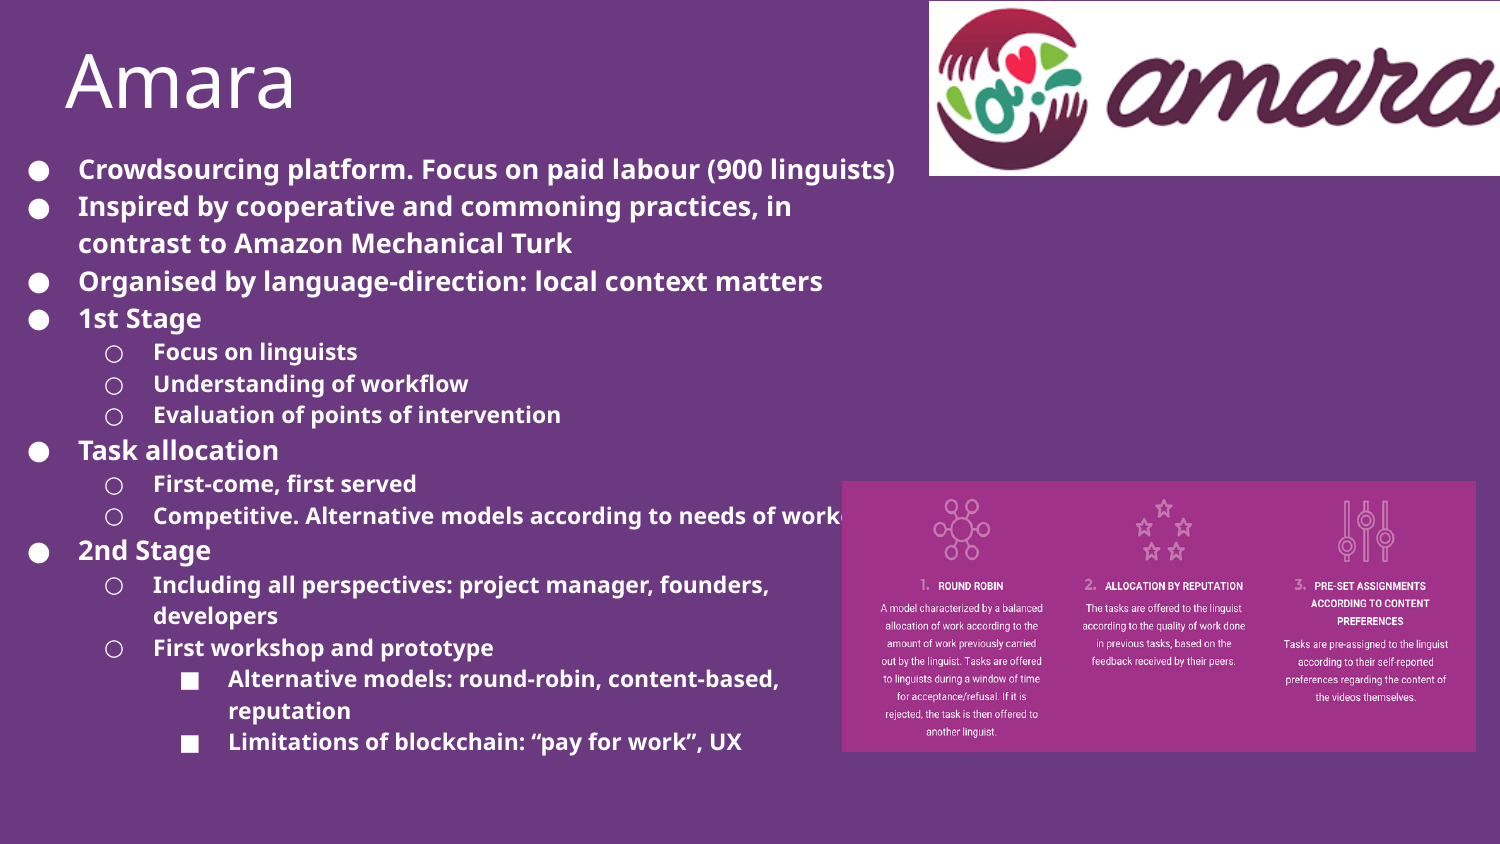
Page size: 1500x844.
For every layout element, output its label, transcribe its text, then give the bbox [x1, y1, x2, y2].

list Crowdsourcing platform. Focus on paid labour (900 linguists) Inspired by cooperative and commoning practices, in contrast to Amazon Mechanical Turk Organised by language-direction: local context matters 1st Stage Focus on linguists Understanding of workflow Evaluation of points of intervention Task allocation First-come, first served Competitive. Alternative models according to needs of workers? 2nd Stage Including all perspectives: project manager, founders, developers First workshop and prototype Alternative models: round-robin, content-based, reputation Limitations of blockchain: “pay for work”, UX [0, 132, 911, 736]
picture [929, 1, 1500, 176]
picture [842, 481, 1476, 752]
title Amara [50, 19, 920, 176]
